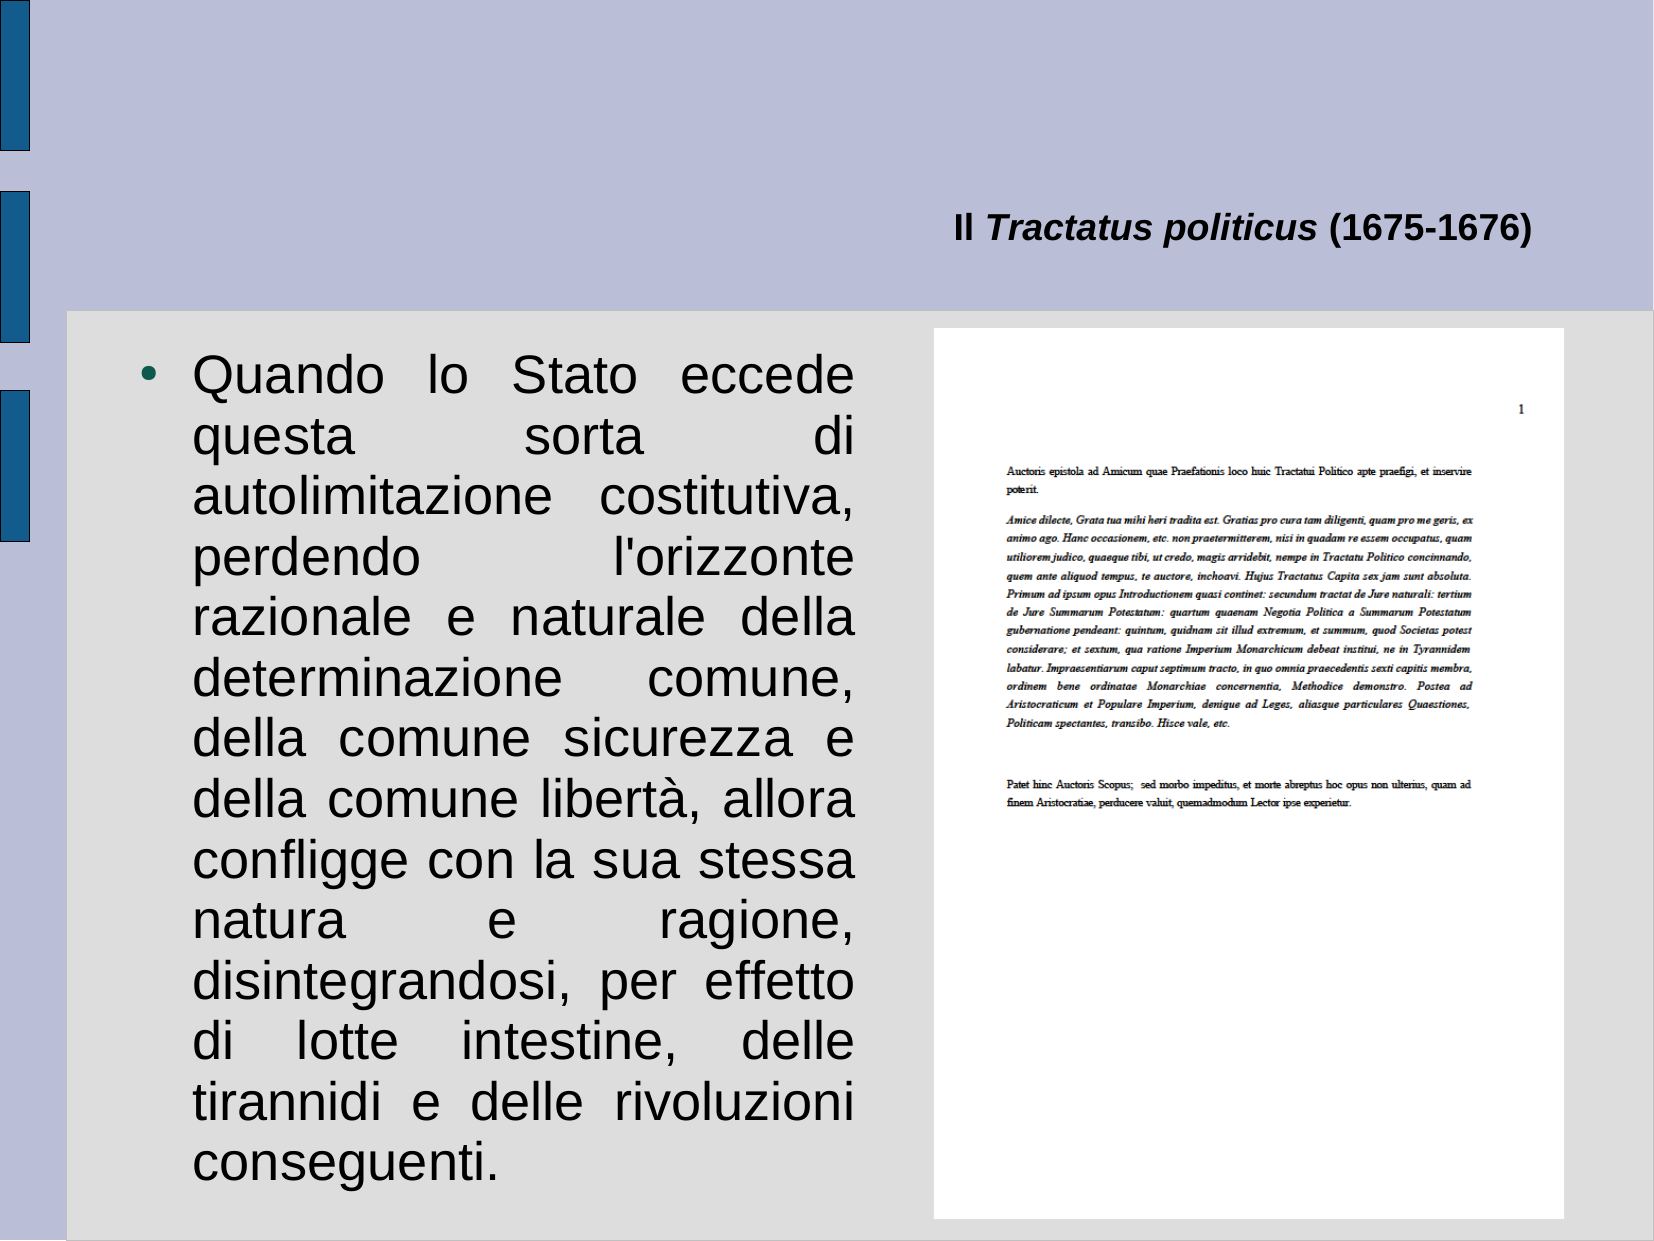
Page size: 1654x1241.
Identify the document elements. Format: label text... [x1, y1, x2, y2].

list Quando lo Stato eccede questa sorta di autolimitazione costitutiva, perdendo l'orizzonte razionale e naturale della determinazione comune, della comune sicurezza e della comune libertà, allora confligge con la sua stessa natura e ragione, disintegrandosi, per effetto di lotte intestine, delle tirannidi e delle rivoluzioni conseguenti. [121, 344, 857, 1132]
text_box Il Tractatus politicus (1675-1676) [933, 206, 1554, 250]
title [121, 91, 1534, 299]
chart [933, 328, 1565, 1219]
